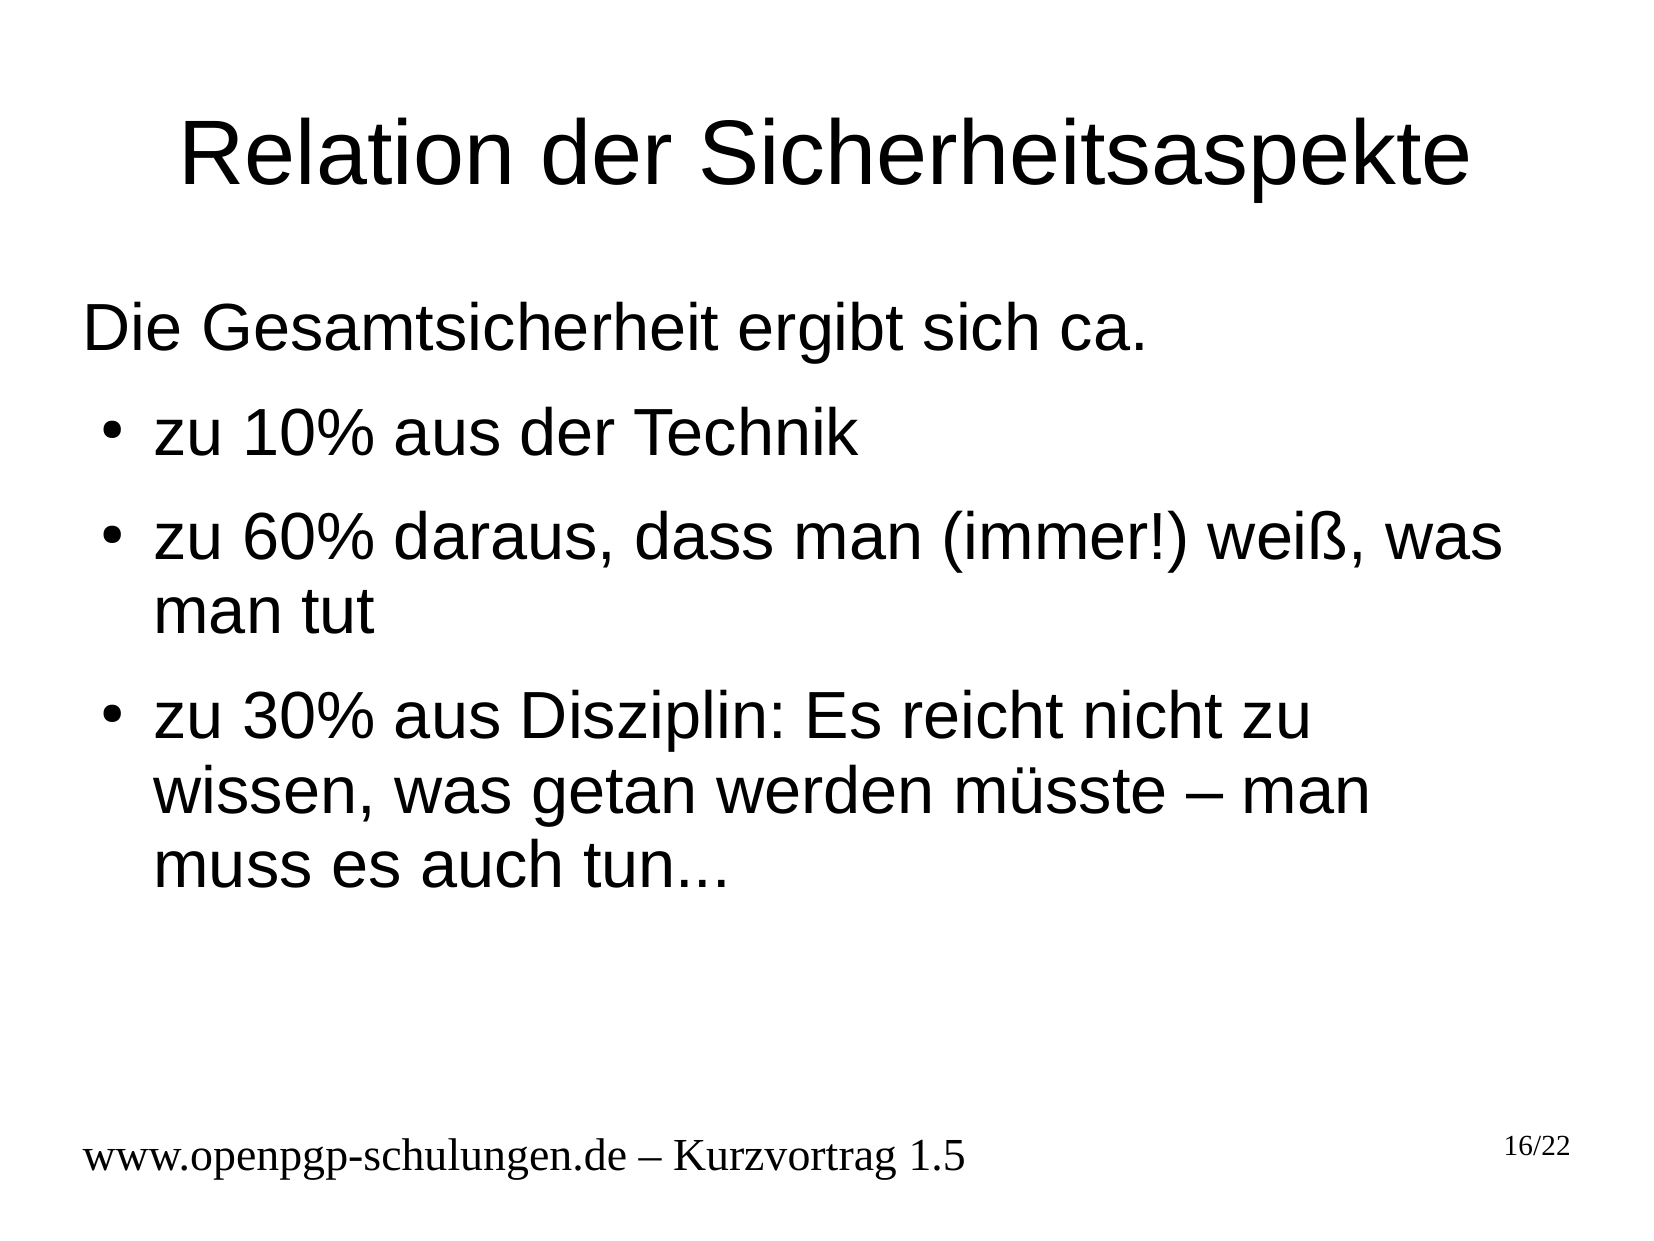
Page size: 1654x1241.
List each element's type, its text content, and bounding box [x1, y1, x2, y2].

list Die Gesamtsicherheit ergibt sich ca. zu 10% aus der Technik zu 60% daraus, dass man (immer!) weiß, was man tut zu 30% aus Disziplin: Es reicht nicht zu wissen, was getan werden müsste – man muss es auch tun... [82, 290, 1538, 1010]
title Relation der Sicherheitsaspekte [82, 49, 1571, 257]
